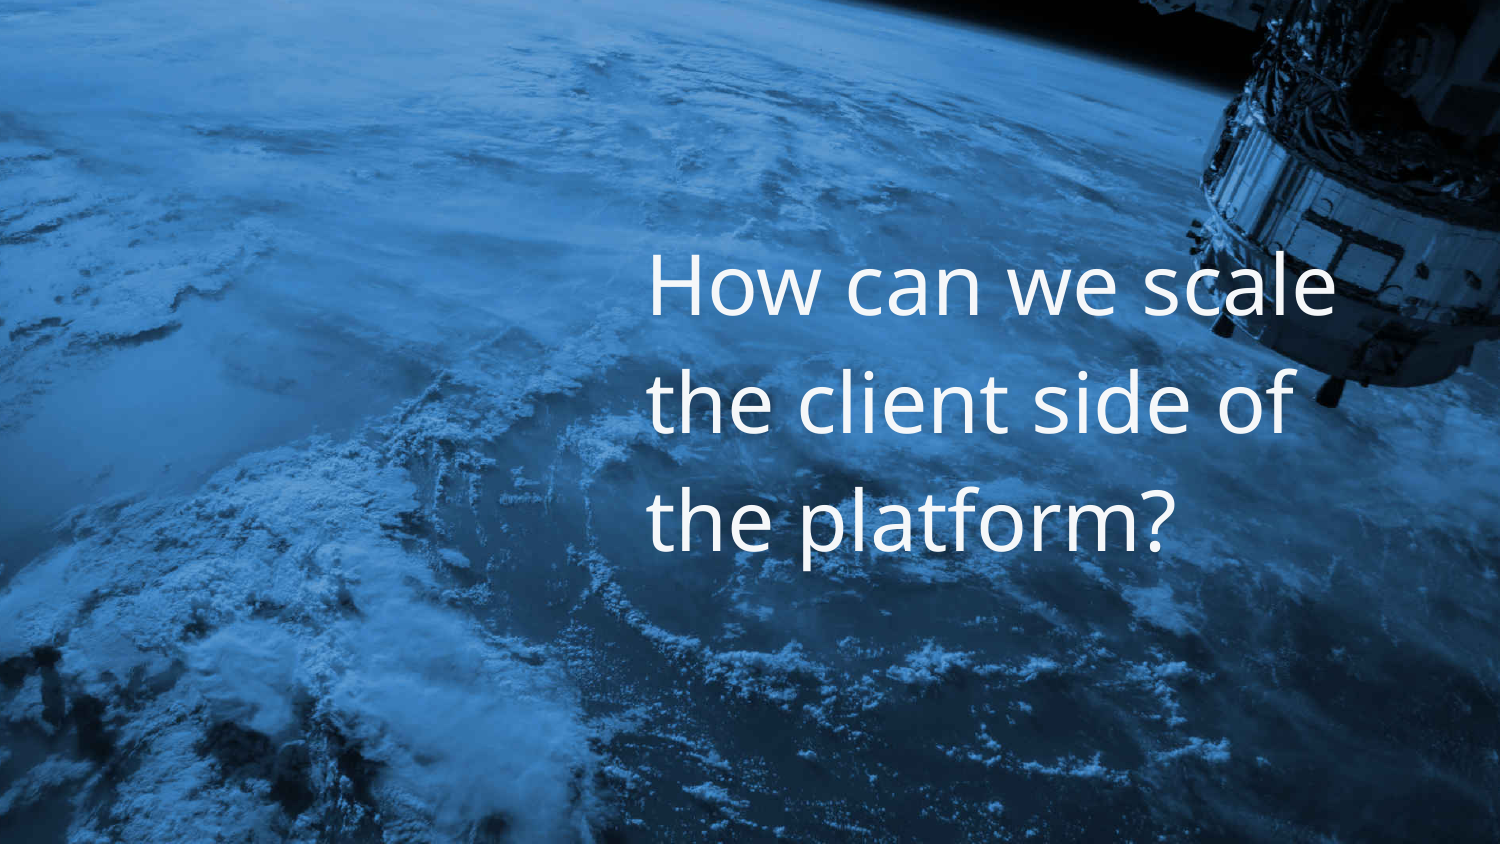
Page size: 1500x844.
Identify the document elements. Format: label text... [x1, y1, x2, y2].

picture [0, 0, 1500, 844]
list How can we scale the client side of the platform? [645, 348, 1359, 451]
